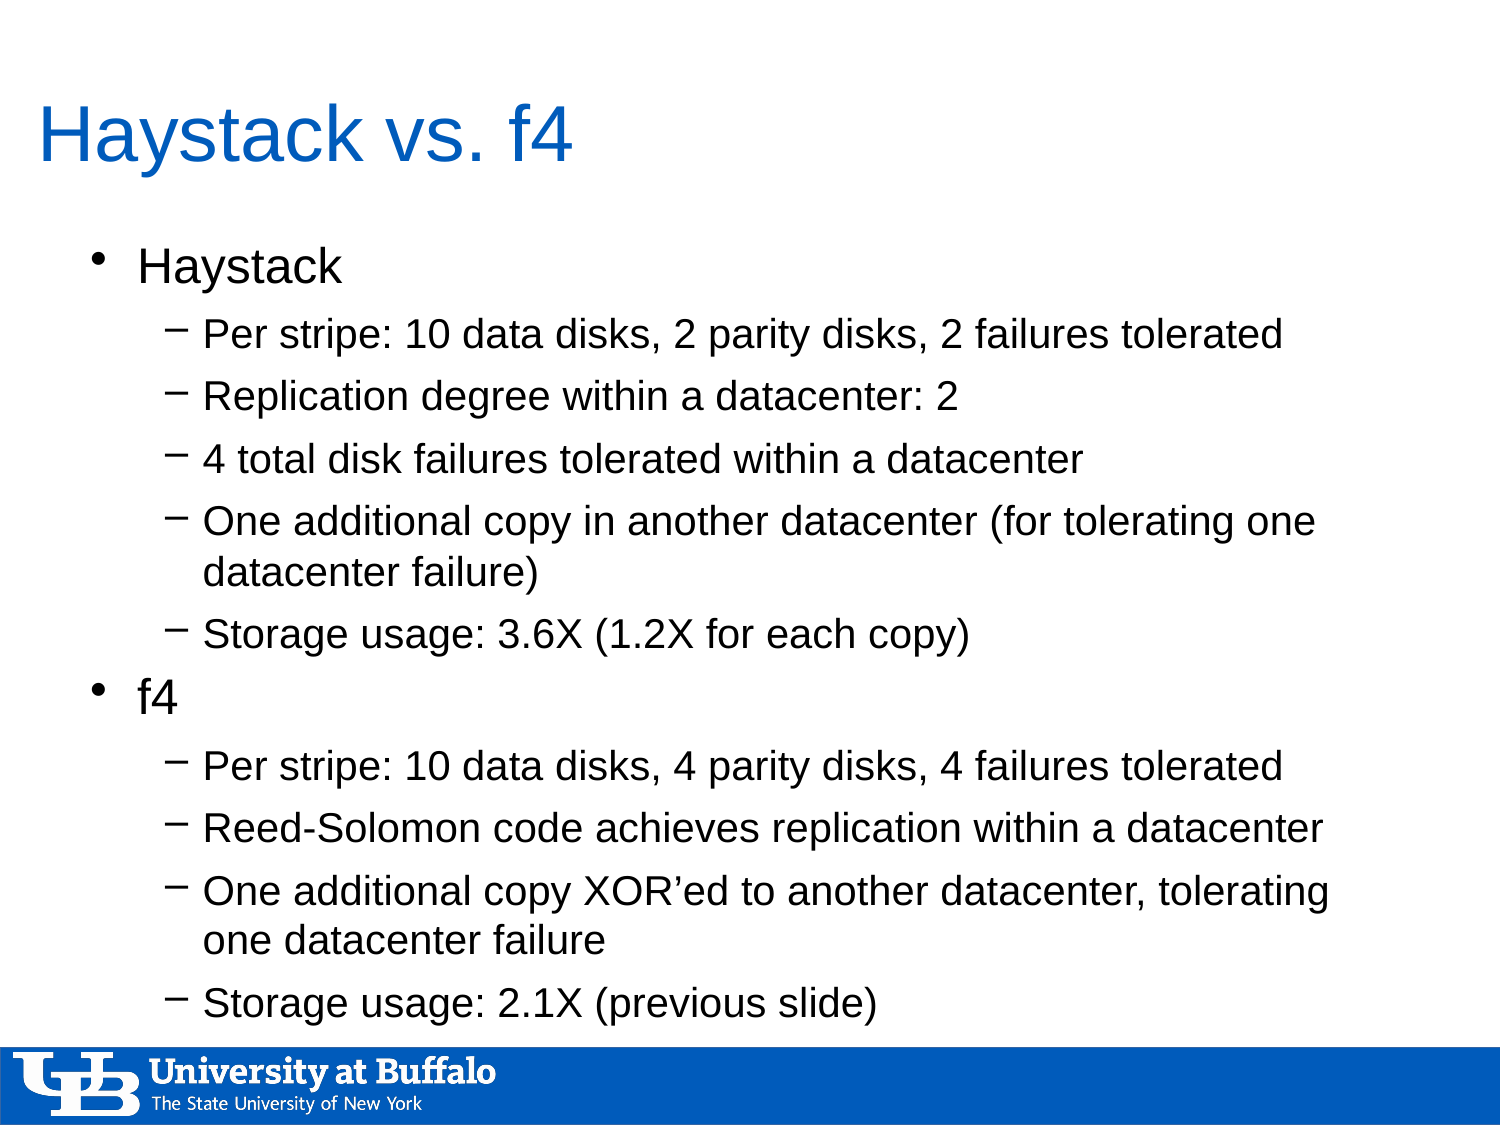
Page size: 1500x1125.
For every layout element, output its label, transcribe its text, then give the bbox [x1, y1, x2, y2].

list Haystack Per stripe: 10 data disks, 2 parity disks, 2 failures tolerated Replication degree within a datacenter: 2 4 total disk failures tolerated within a datacenter One additional copy in another datacenter (for tolerating one datacenter failure) Storage usage: 3.6X (1.2X for each copy) f4 Per stripe: 10 data disks, 4 parity disks, 4 failures tolerated Reed-Solomon code achieves replication within a datacenter One additional copy XOR’ed to another datacenter, tolerating one datacenter failure Storage usage: 2.1X (previous slide) [75, 232, 1425, 886]
title Haystack vs. f4 [37, 95, 1388, 173]
picture [13, 1052, 496, 1116]
